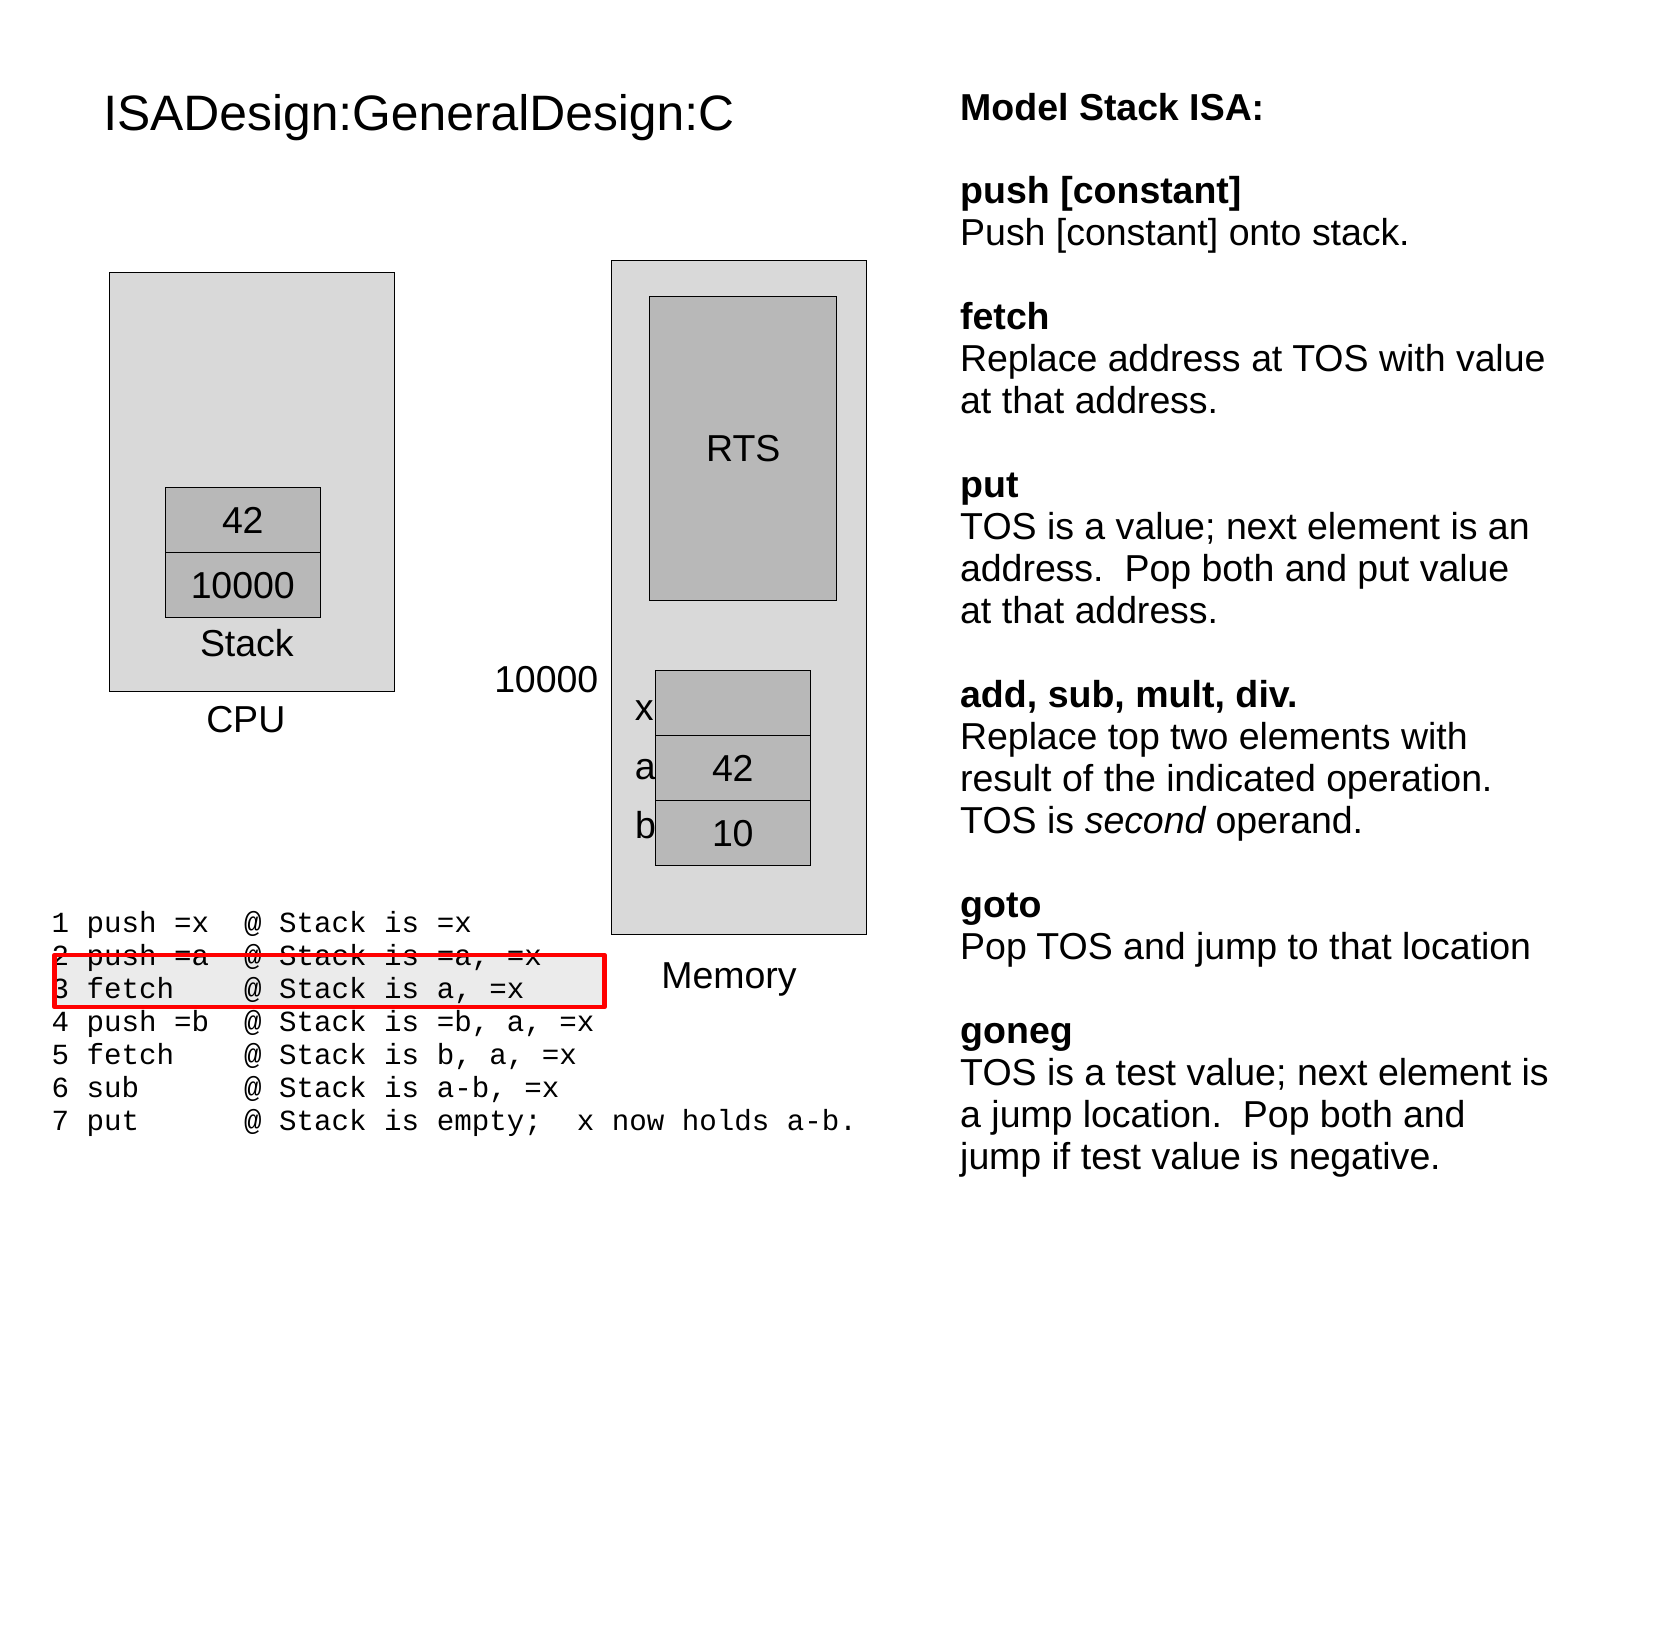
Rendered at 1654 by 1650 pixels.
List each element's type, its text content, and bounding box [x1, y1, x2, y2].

text_box Model Stack ISA: push [constant] Push [constant] onto stack. fetch Replace address at TOS with value at that address. put TOS is a value; next element is an address. Pop both and put value at that address. add, sub, mult, div. Replace top two elements with result of the indicated operation. TOS is second operand. goto Pop TOS and jump to that location goneg TOS is a test value; next element is a jump location. Pop both and jump if test value is negative. [945, 78, 1571, 1288]
text_box ISADesign:GeneralDesign:C [88, 78, 945, 166]
text_box x [620, 678, 669, 736]
text_box 42 [655, 735, 811, 800]
text_box [109, 272, 395, 692]
text_box 10000 [479, 650, 613, 708]
text_box 1 push =x @ Stack is =x 2 push =a @ Stack is =a, =x 3 fetch @ Stack is a, =x 4 push =b @ Stack is =b, a, =x 5 fetch @ Stack is b, a, =x 6 sub @ Stack is a-b, =x 7 put @ Stack is empty; x now holds a-b. [36, 900, 875, 1152]
text_box 42 [165, 487, 321, 553]
text_box b [620, 796, 671, 854]
text_box Stack [185, 618, 309, 673]
text_box [54, 954, 605, 1008]
text_box [611, 260, 867, 900]
text_box RTS [649, 296, 837, 601]
text_box 10 [655, 800, 811, 866]
text_box 10000 [165, 553, 321, 618]
text_box a [620, 737, 671, 795]
text_box CPU [191, 691, 301, 749]
